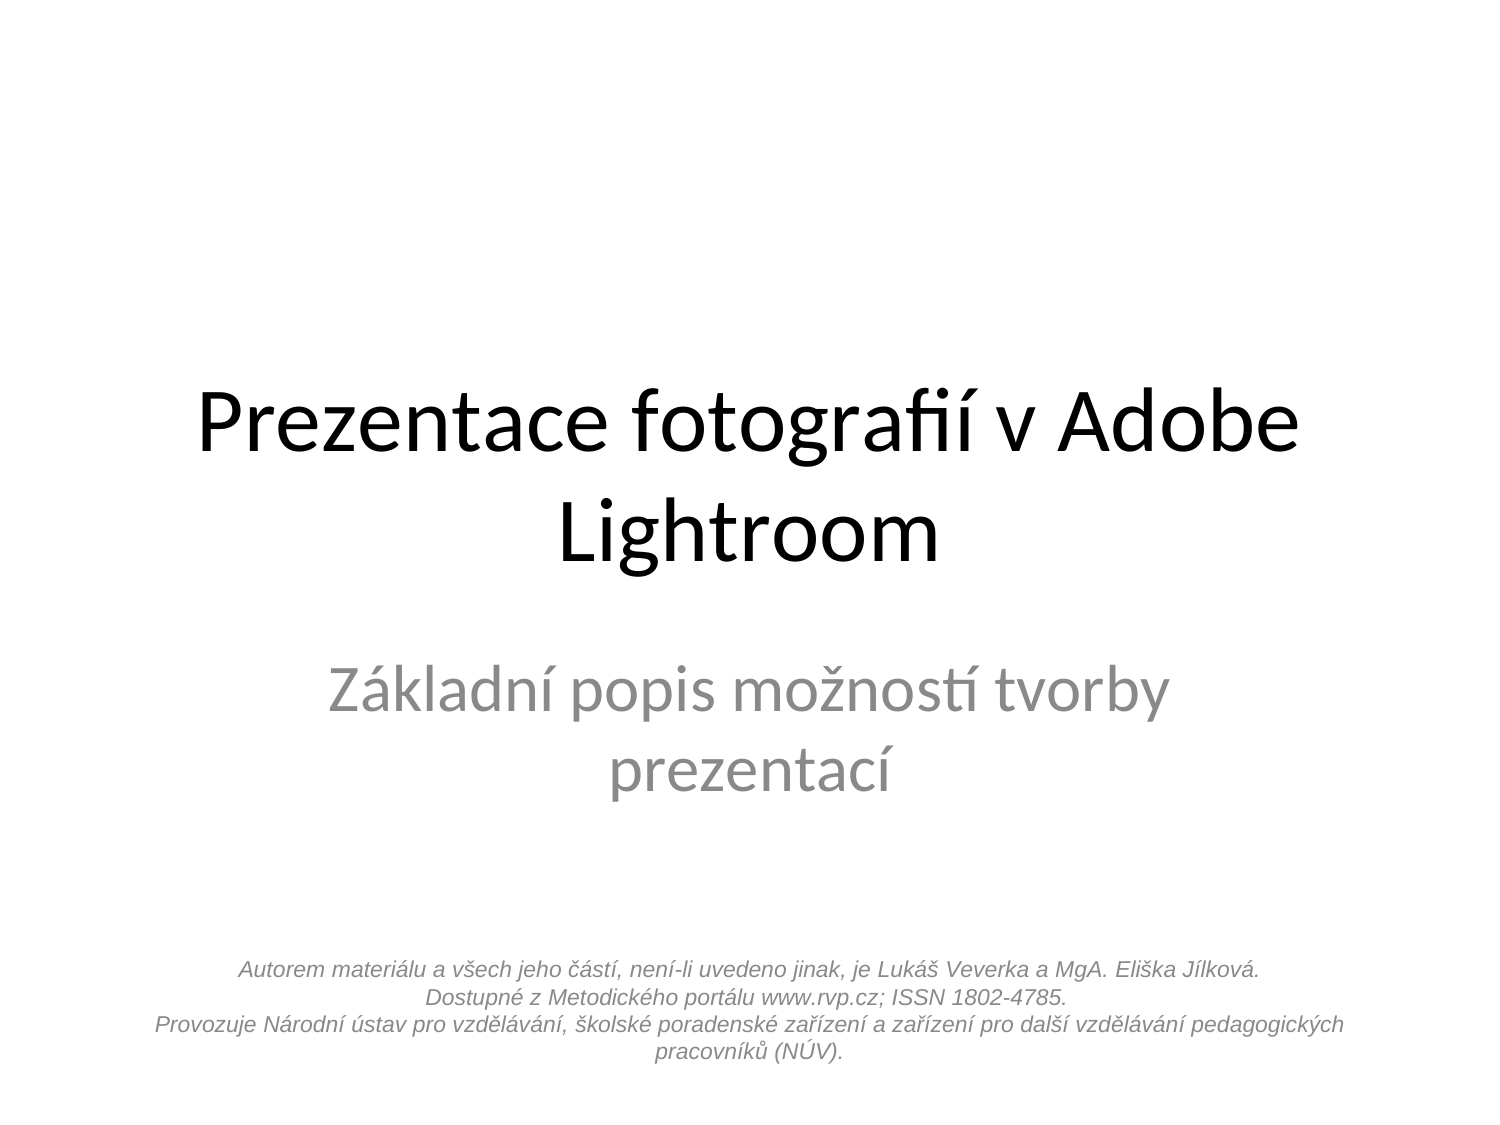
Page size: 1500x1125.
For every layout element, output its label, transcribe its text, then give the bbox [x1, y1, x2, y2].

text_box Autorem materiálu a všech jeho částí, není-li uvedeno jinak, je Lukáš Veverka a MgA. Eliška Jílková. Dostupné z Metodického portálu www.rvp.cz; ISSN 1802-4785. Provozuje Národní ústav pro vzdělávání, školské poradenské zařízení a zařízení pro další vzdělávání pedagogických pracovníků (NÚV). [135, 993, 1365, 1054]
text_box Základní popis možností tvorby prezentací [225, 637, 1276, 823]
title Prezentace fotografií v Adobe Lightroom [112, 349, 1388, 591]
